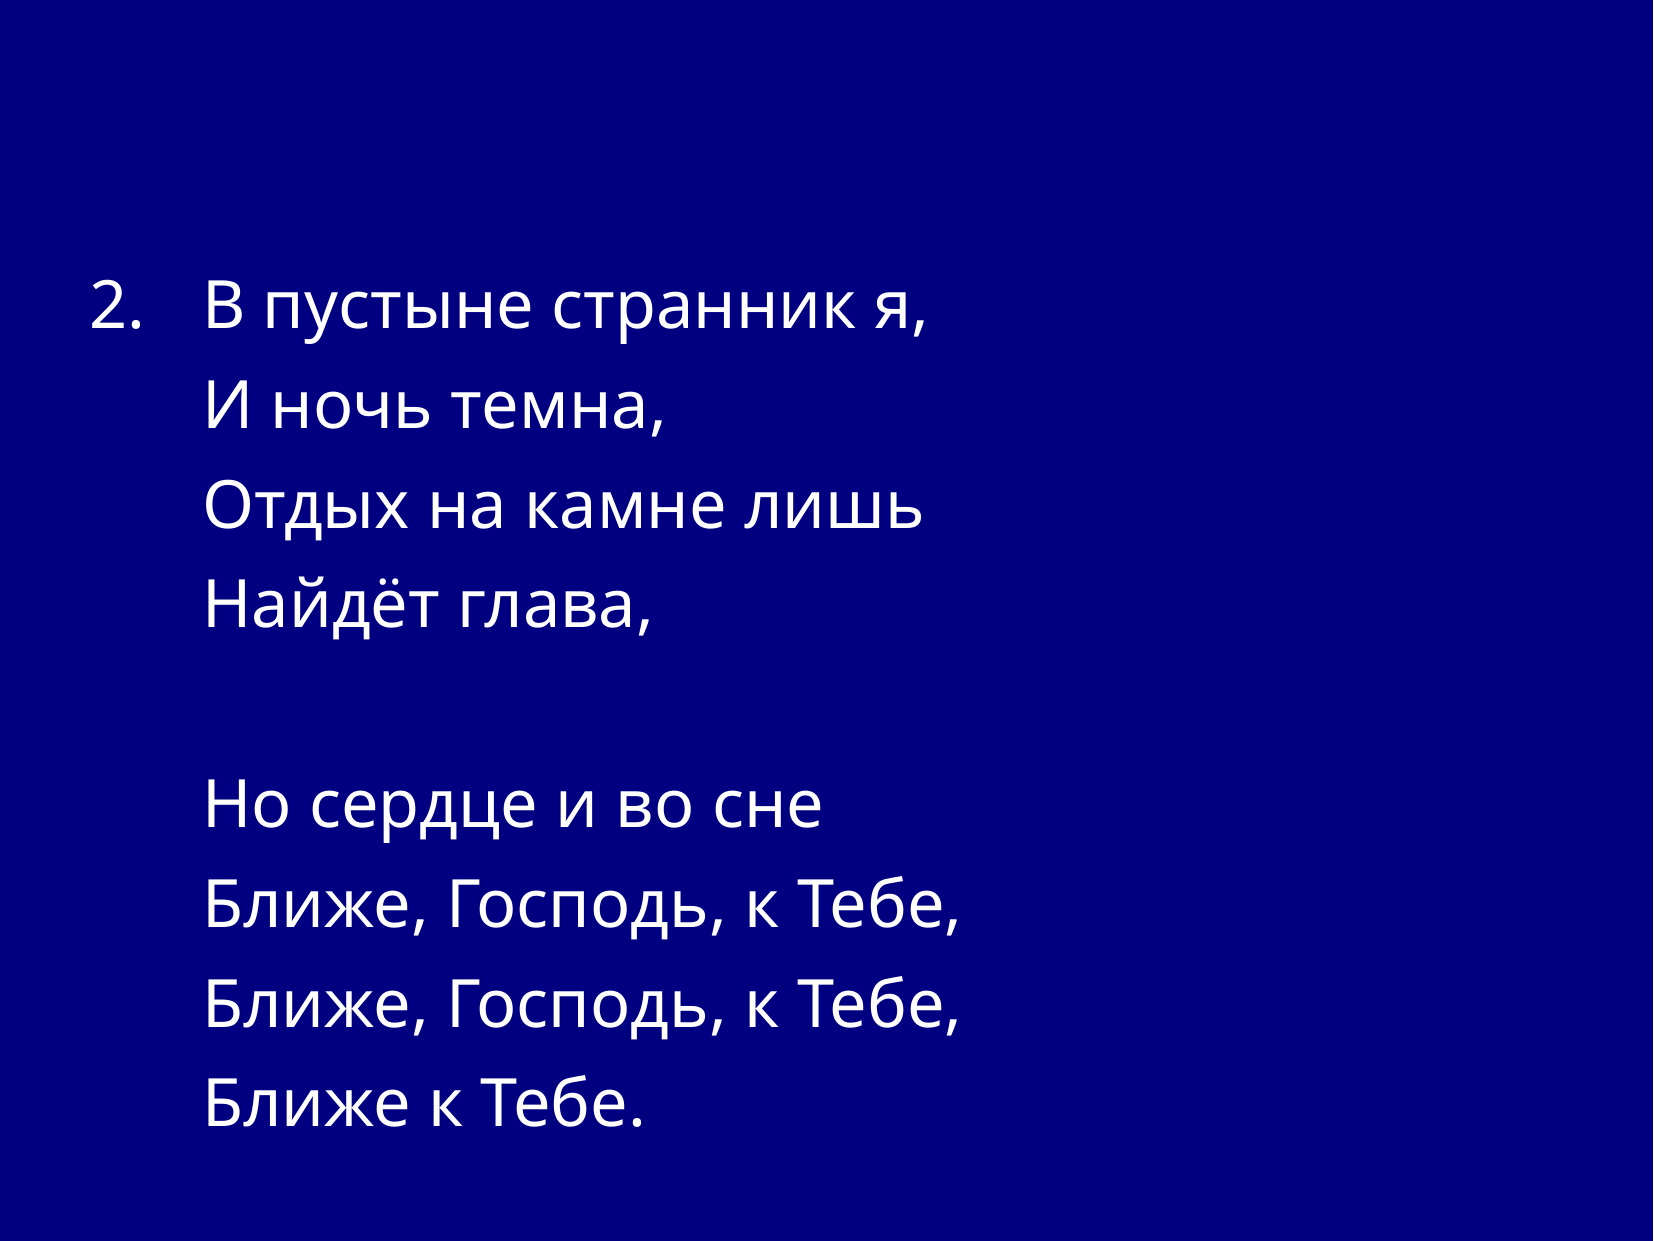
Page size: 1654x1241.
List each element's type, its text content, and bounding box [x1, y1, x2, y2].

text_box 2. В пустыне странник я, И ночь темна, Отдых на камне лишь Найдёт глава, Но сердце и во сне Ближе, Господь, к Тебе, Ближе, Господь, к Тебе, Ближе к Тебе. [75, 150, 1576, 1163]
